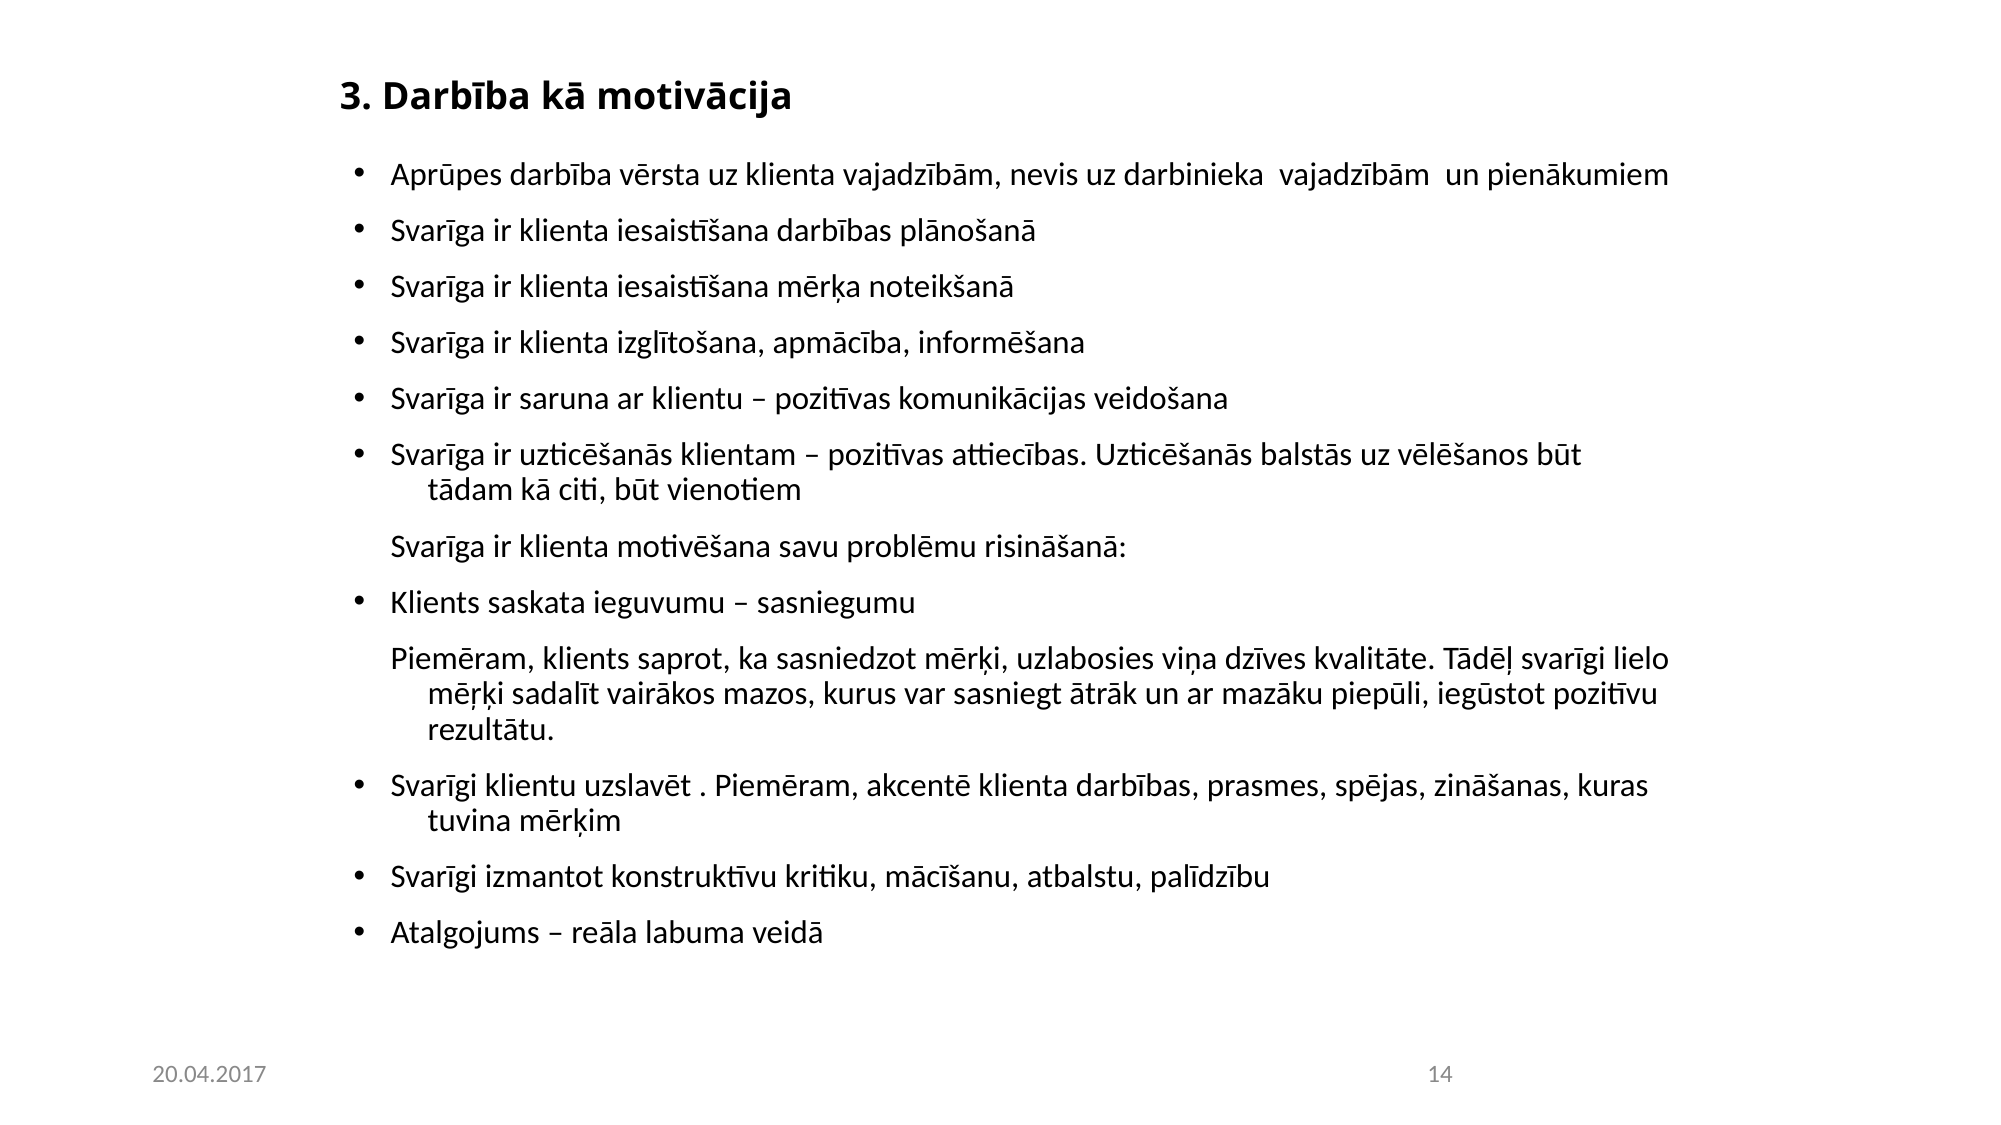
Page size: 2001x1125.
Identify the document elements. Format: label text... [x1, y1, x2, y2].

text_box [1412, 1042, 1863, 1103]
text_box 20.04.2017 [137, 1042, 588, 1103]
title 3. Darbība kā motivācija [324, 45, 1675, 150]
list Aprūpes darbība vērsta uz klienta vajadzībām, nevis uz darbinieka vajadzībām un pienākumiem Svarīga ir klienta iesaistīšana darbības plānošanā Svarīga ir klienta iesaistīšana mērķa noteikšanā Svarīga ir klienta izglītošana, apmācība, informēšana Svarīga ir saruna ar klientu – pozitīvas komunikācijas veidošana Svarīga ir uzticēšanās klientam – pozitīvas attiecības. Uzticēšanās balstās uz vēlēšanos būt tādam kā citi, būt vienotiem Svarīga ir klienta motivēšana savu problēmu risināšanā: Klients saskata ieguvumu – sasniegumu Piemēram, klients saprot, ka sasniedzot mērķi, uzlabosies viņa dzīves kvalitāte. Tādēļ svarīgi lielo mēŗķi sadalīt vairākos mazos, kurus var sasniegt ātrāk un ar mazāku piepūli, iegūstot pozitīvu rezultātu. Svarīgi klientu uzslavēt . Piemēram, akcentē klienta darbības, prasmes, spējas, zināšanas, kuras tuvina mērķim Svarīgi izmantot konstruktīvu kritiku, mācīšanu, atbalstu, palīdzību Atalgojums – reāla labuma veidā [338, 149, 1689, 988]
